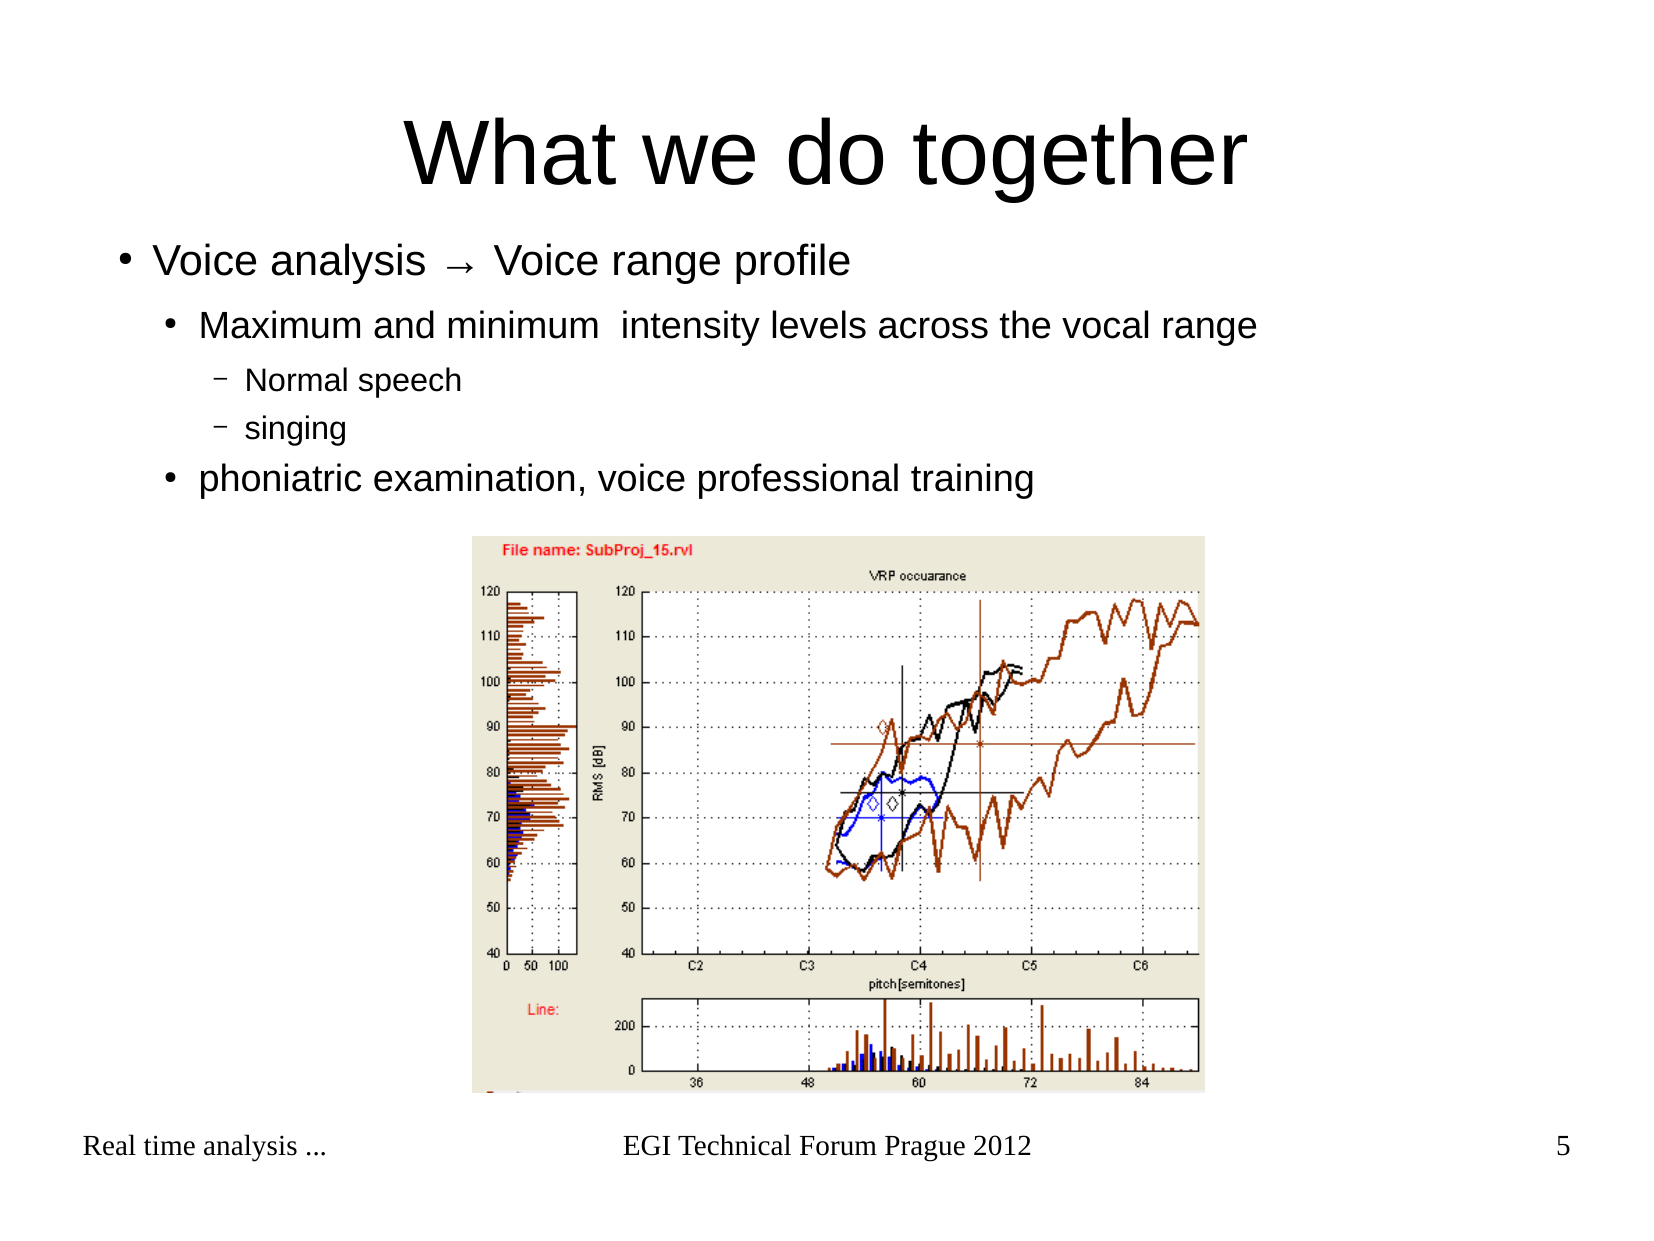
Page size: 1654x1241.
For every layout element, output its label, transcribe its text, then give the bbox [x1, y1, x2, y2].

picture [472, 536, 1205, 1093]
title What we do together [82, 49, 1571, 257]
list Voice analysis → Voice range profile Maximum and minimum intensity levels across the vocal range Normal speech singing phoniatric examination, voice professional training [106, 236, 1595, 502]
